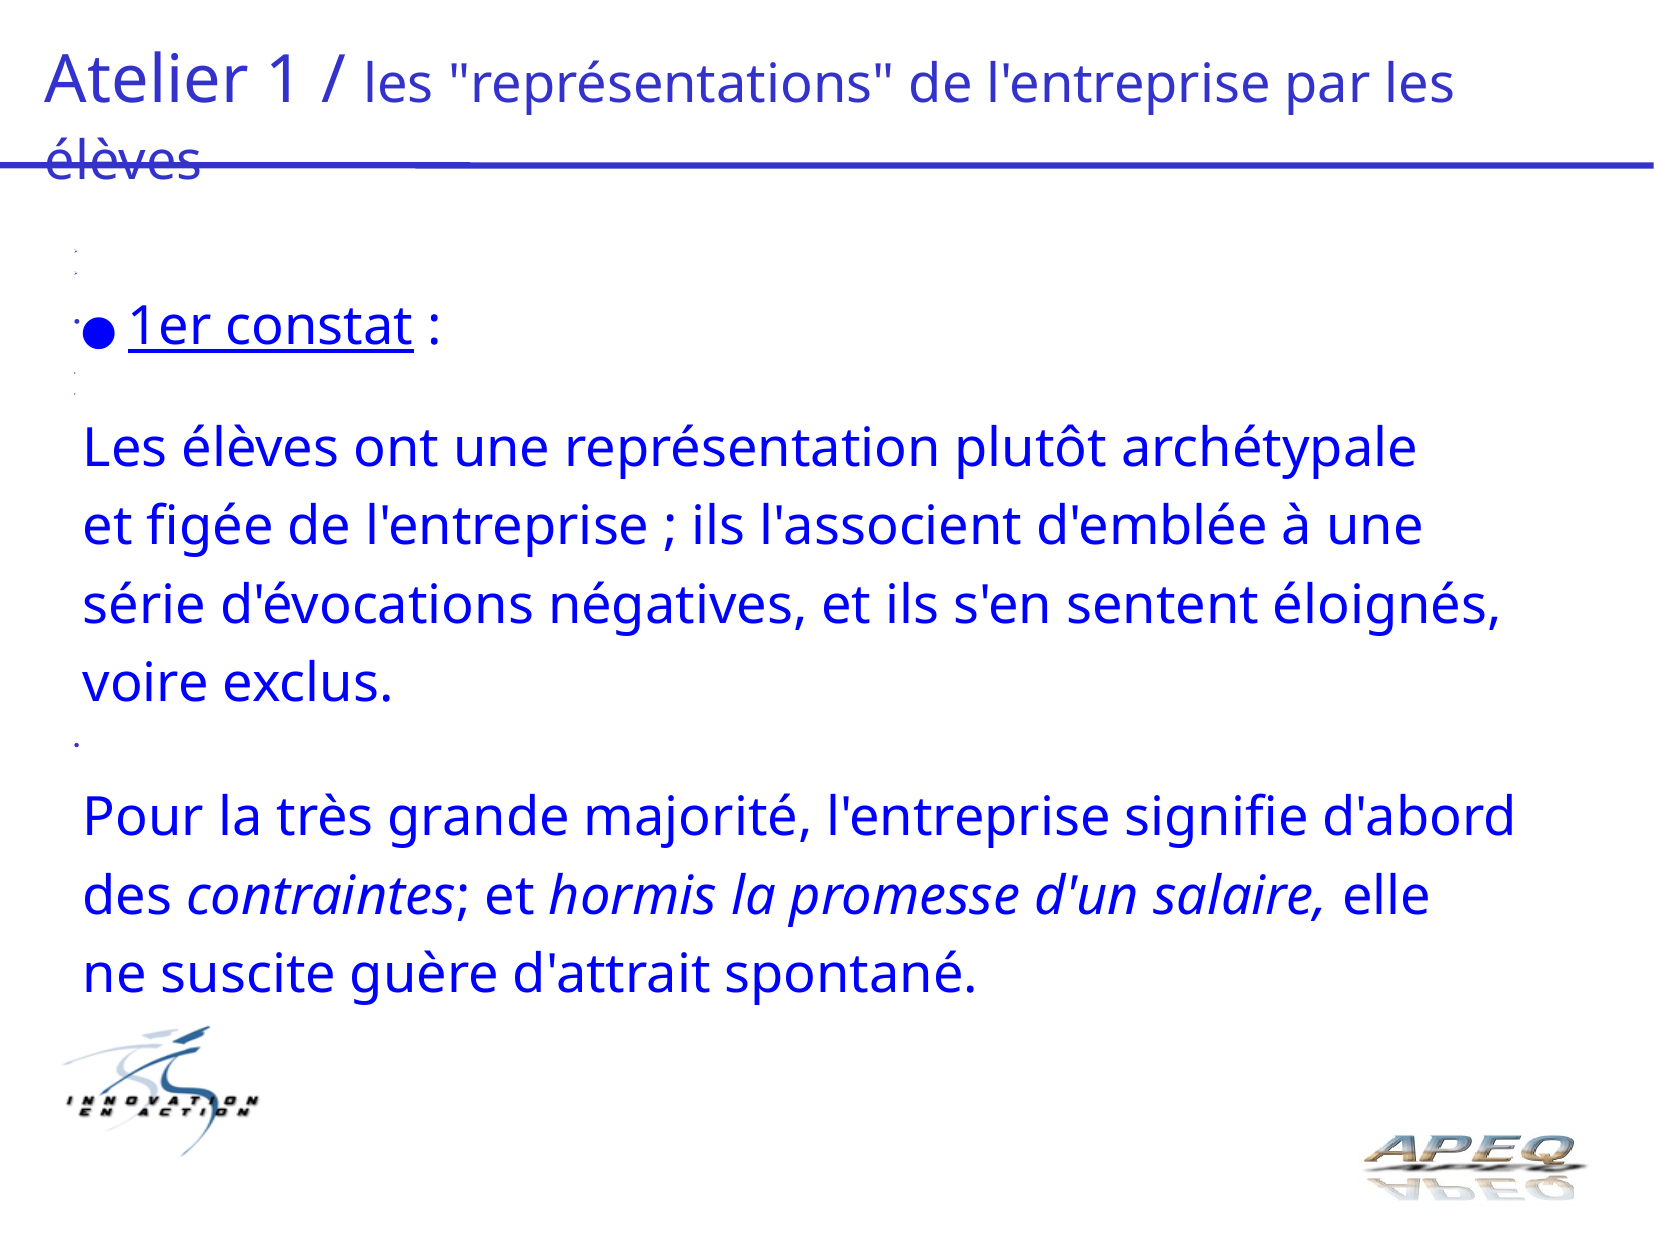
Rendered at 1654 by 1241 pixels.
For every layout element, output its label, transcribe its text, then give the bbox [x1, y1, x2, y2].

picture [29, 1003, 325, 1211]
text_box Atelier 1 / les "représentations" de l'entreprise par les élèves [29, 169, 1595, 207]
picture [1334, 1122, 1595, 1219]
text_box ● 1er constat : Les élèves ont une représentation plutôt archétypale et figée de l'entreprise ; ils l'associent d'emblée à une série d'évocations négatives, et ils s'en sentent éloignés, voire exclus. Pour la très grande majorité, l'entreprise signifie d'abord des contraintes; et hormis la promesse d'un salaire, elle ne suscite guère d'attrait spontané. [59, 236, 1589, 1093]
text_box Atelier 1 / les "représentations" de l'entreprise par les élèves [29, 23, 1595, 162]
